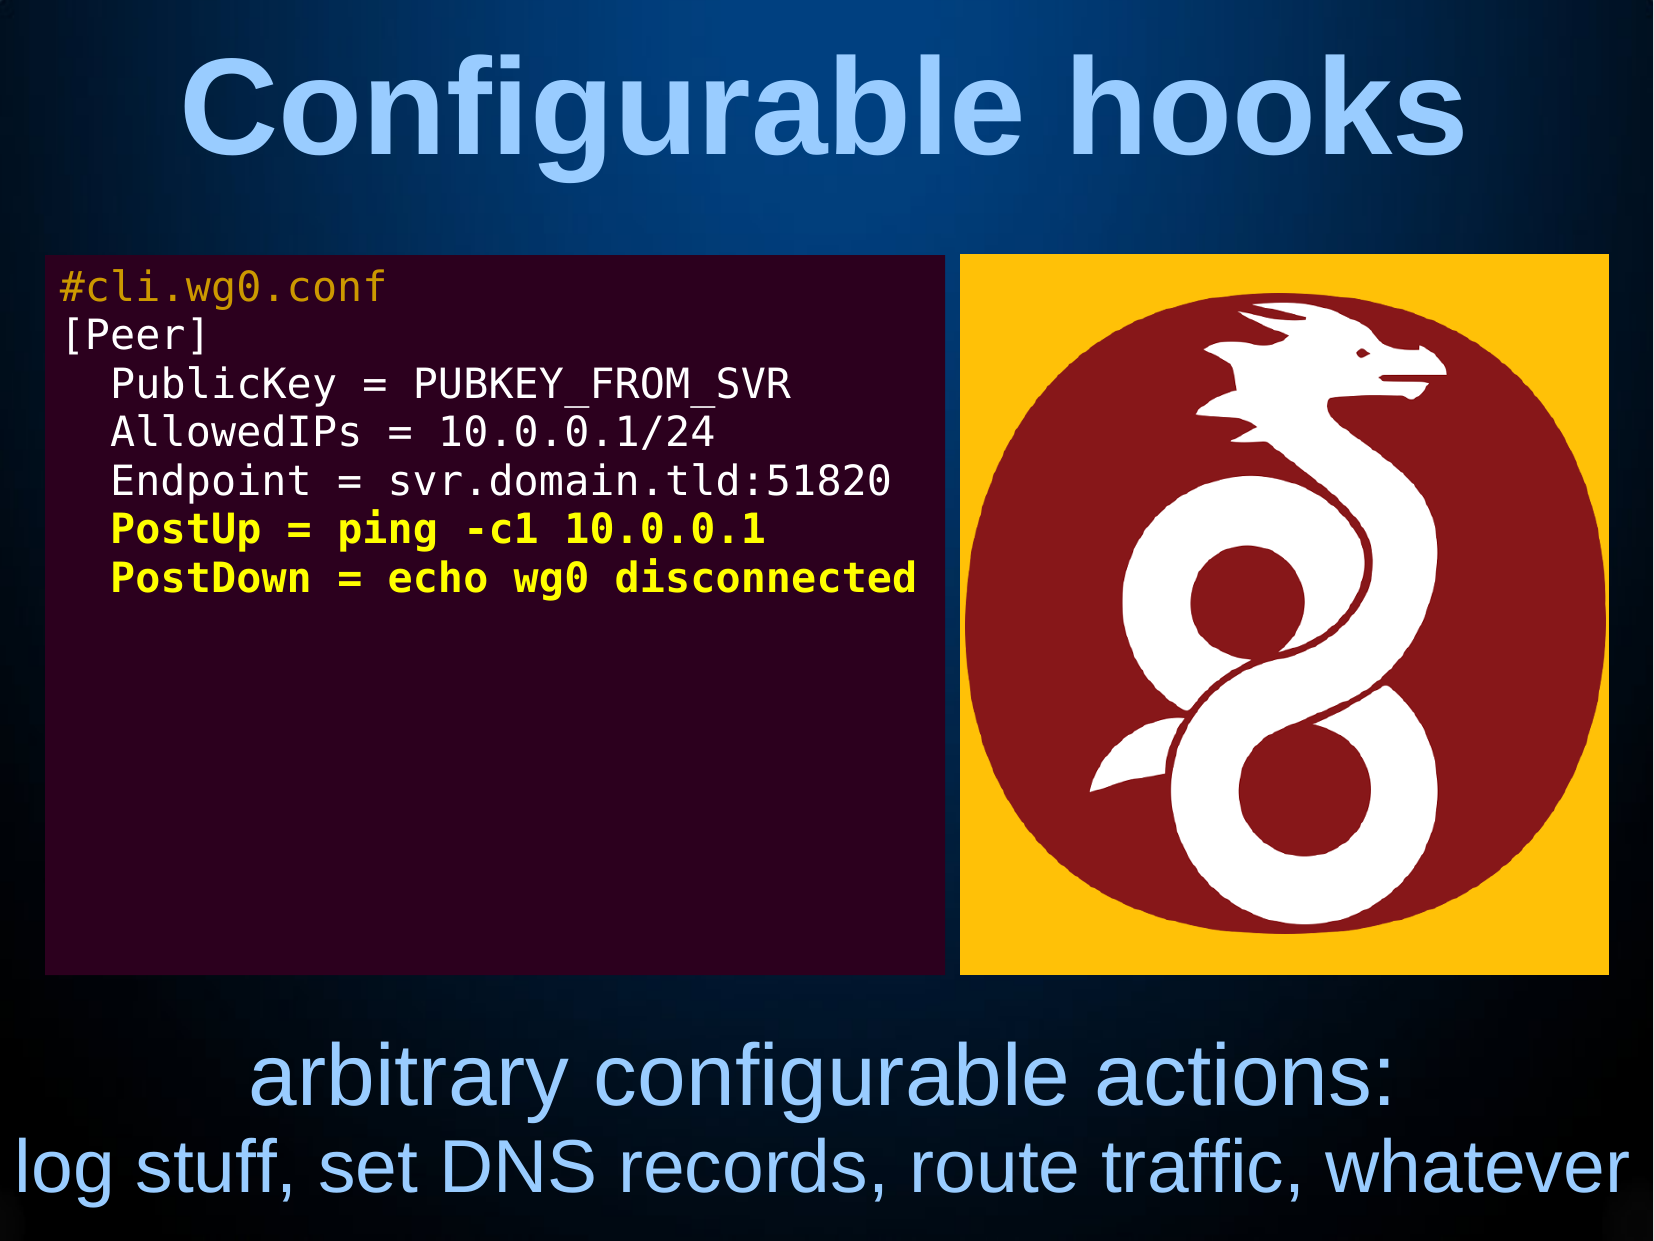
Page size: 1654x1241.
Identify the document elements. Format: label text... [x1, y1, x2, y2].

title arbitrary configurable actions: log stuff, set DNS records, route traffic, whatever [11, 1026, 1636, 1209]
title Configurable hooks [0, 2, 1651, 211]
picture [0, 0, 1654, 1241]
text_box #cli.wg0.conf [Peer] PublicKey = PUBKEY_FROM_SVR AllowedIPs = 10.0.0.1/24 Endpoint = svr.domain.tld:51820 PostUp = ping -c1 10.0.0.1 PostDown = echo wg0 disconnected [45, 255, 946, 976]
